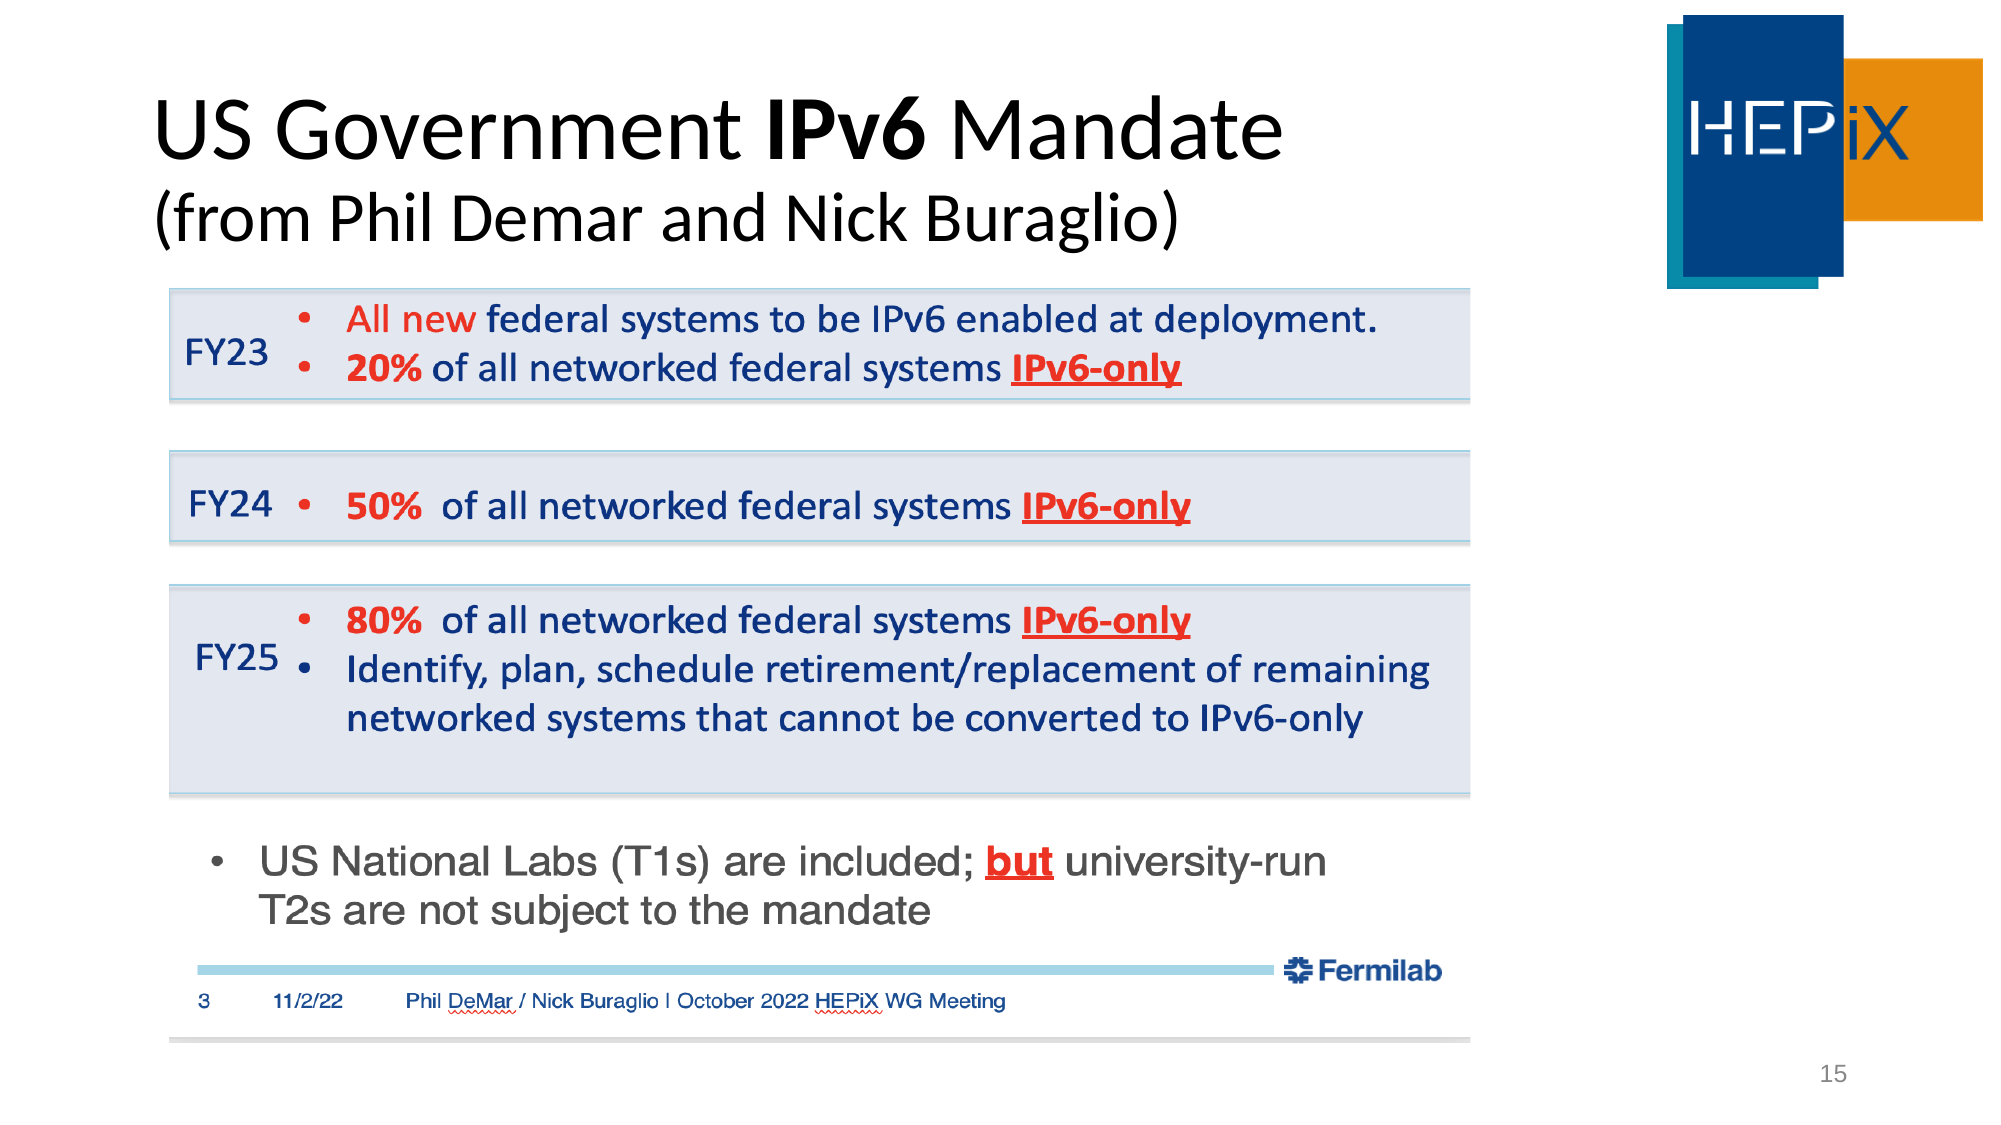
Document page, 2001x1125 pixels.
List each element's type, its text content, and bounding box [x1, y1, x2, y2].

title US Government IPv6 Mandate (from Phil Demar and Nick Buraglio) [137, 59, 1863, 278]
picture [1667, 15, 1983, 289]
slide_number <number> [1412, 1042, 1863, 1103]
picture [169, 285, 1471, 1043]
